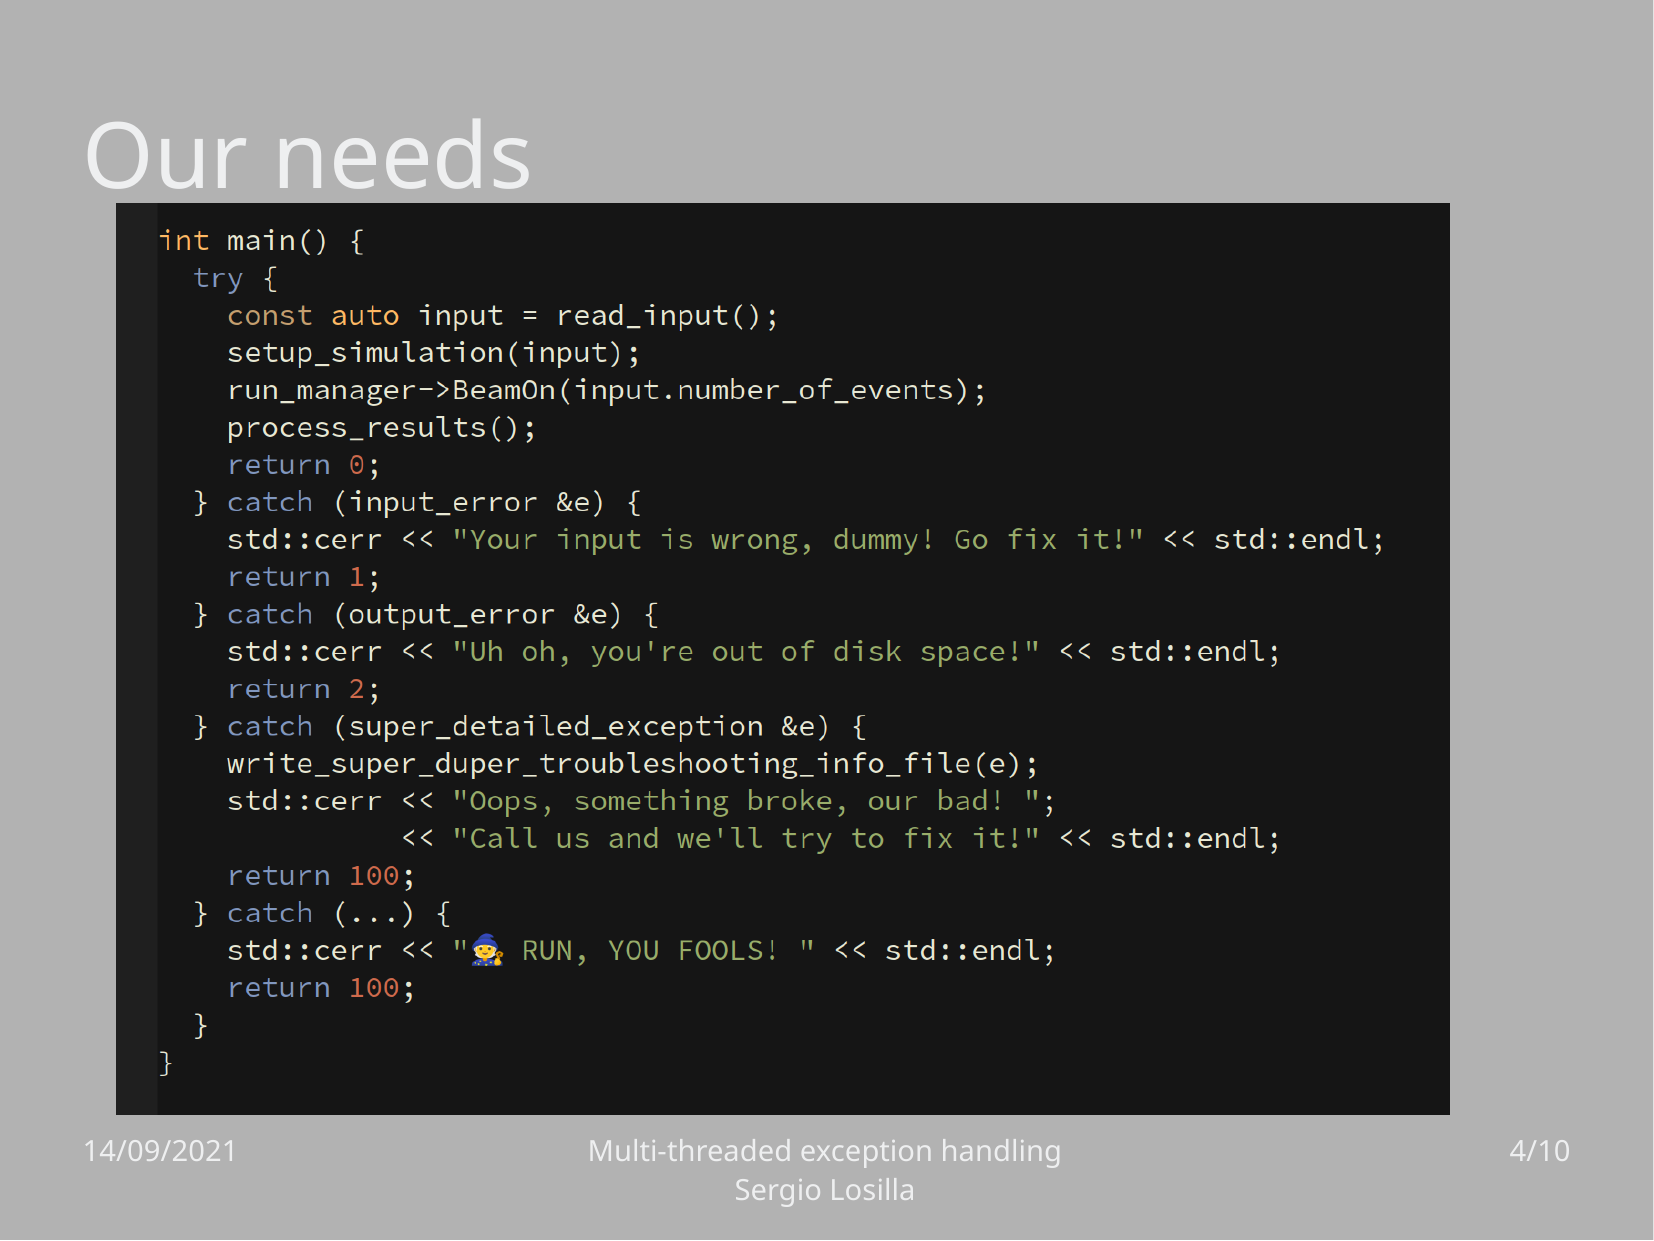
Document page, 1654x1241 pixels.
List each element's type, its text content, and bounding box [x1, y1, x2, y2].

title Our needs [82, 49, 1571, 257]
picture [116, 203, 1450, 1116]
